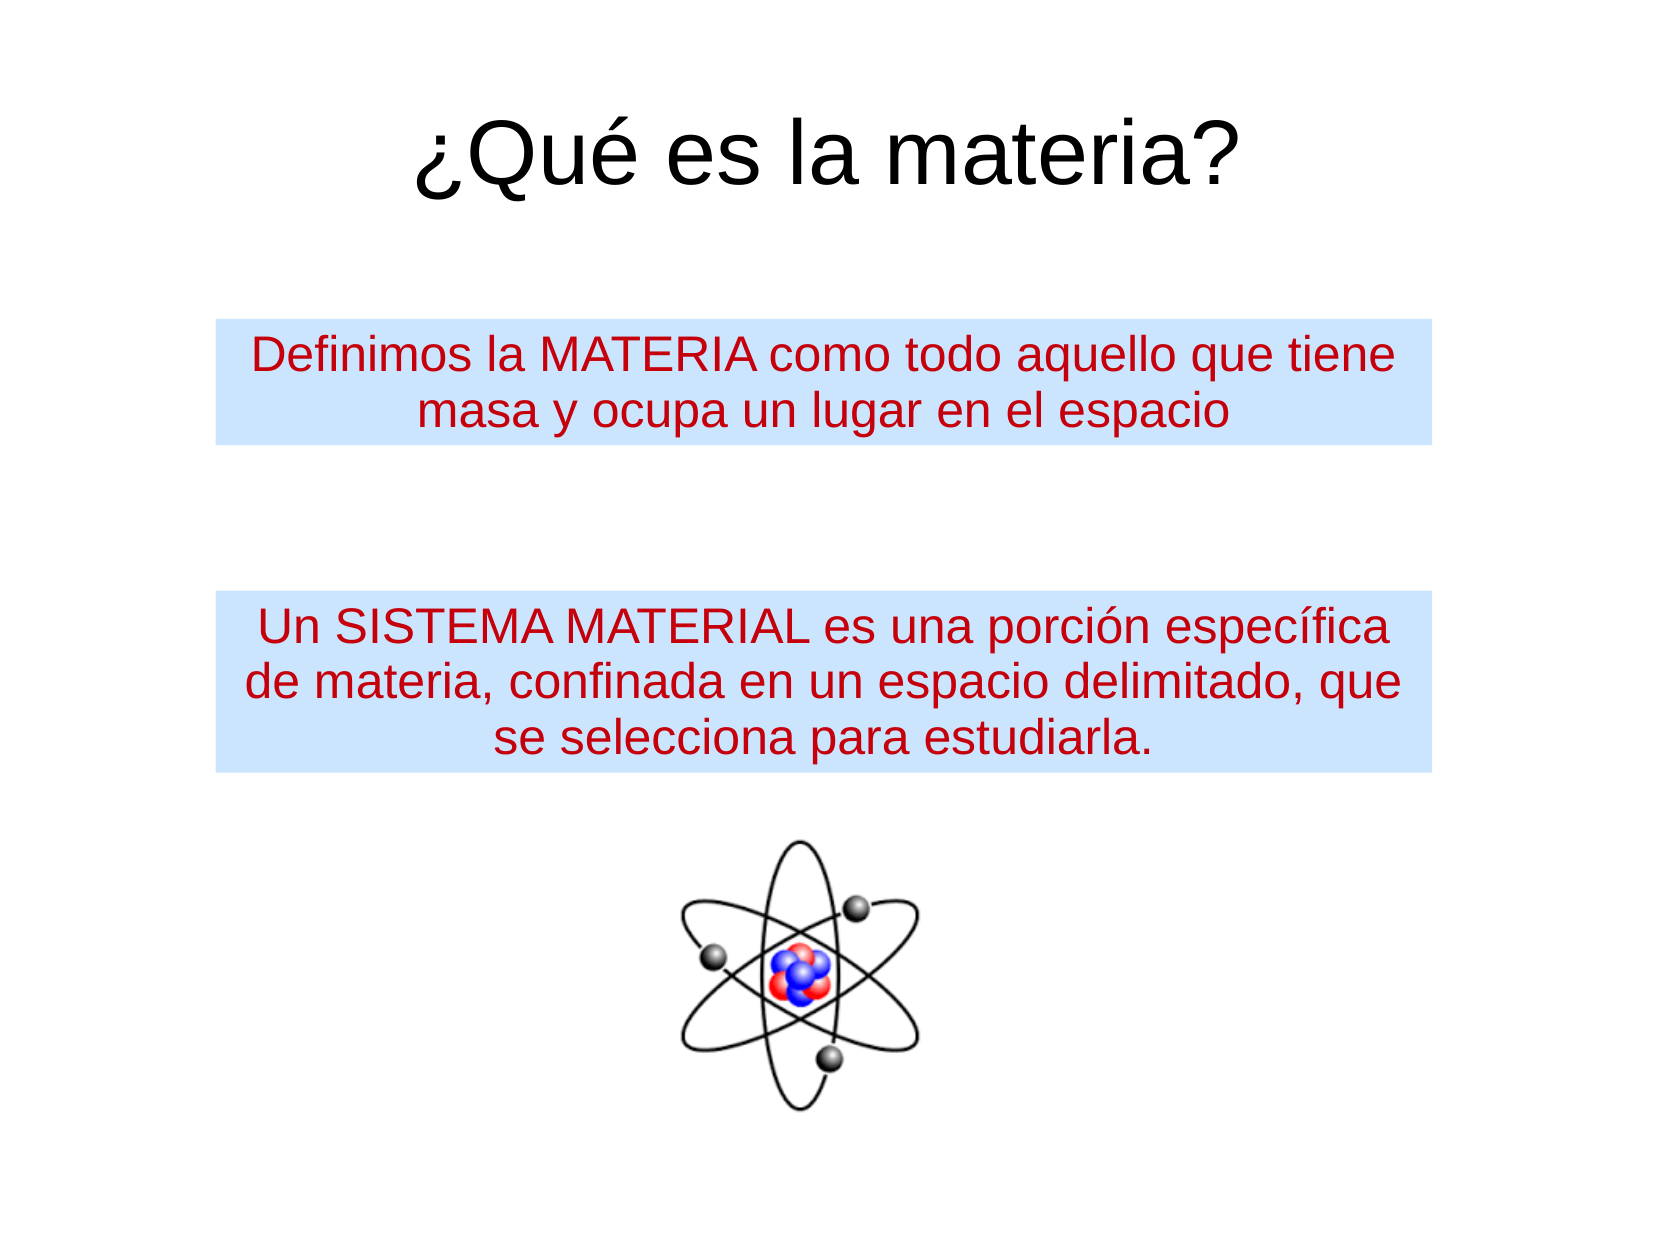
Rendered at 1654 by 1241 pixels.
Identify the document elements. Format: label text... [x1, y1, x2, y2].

picture [679, 838, 922, 1114]
text_box Definimos la MATERIA como todo aquello que tiene masa y ocupa un lugar en el espacio [215, 318, 1433, 446]
text_box Un SISTEMA MATERIAL es una porción específica de materia, confinada en un espacio delimitado, que se selecciona para estudiarla. [215, 590, 1433, 773]
title ¿Qué es la materia? [82, 49, 1571, 257]
